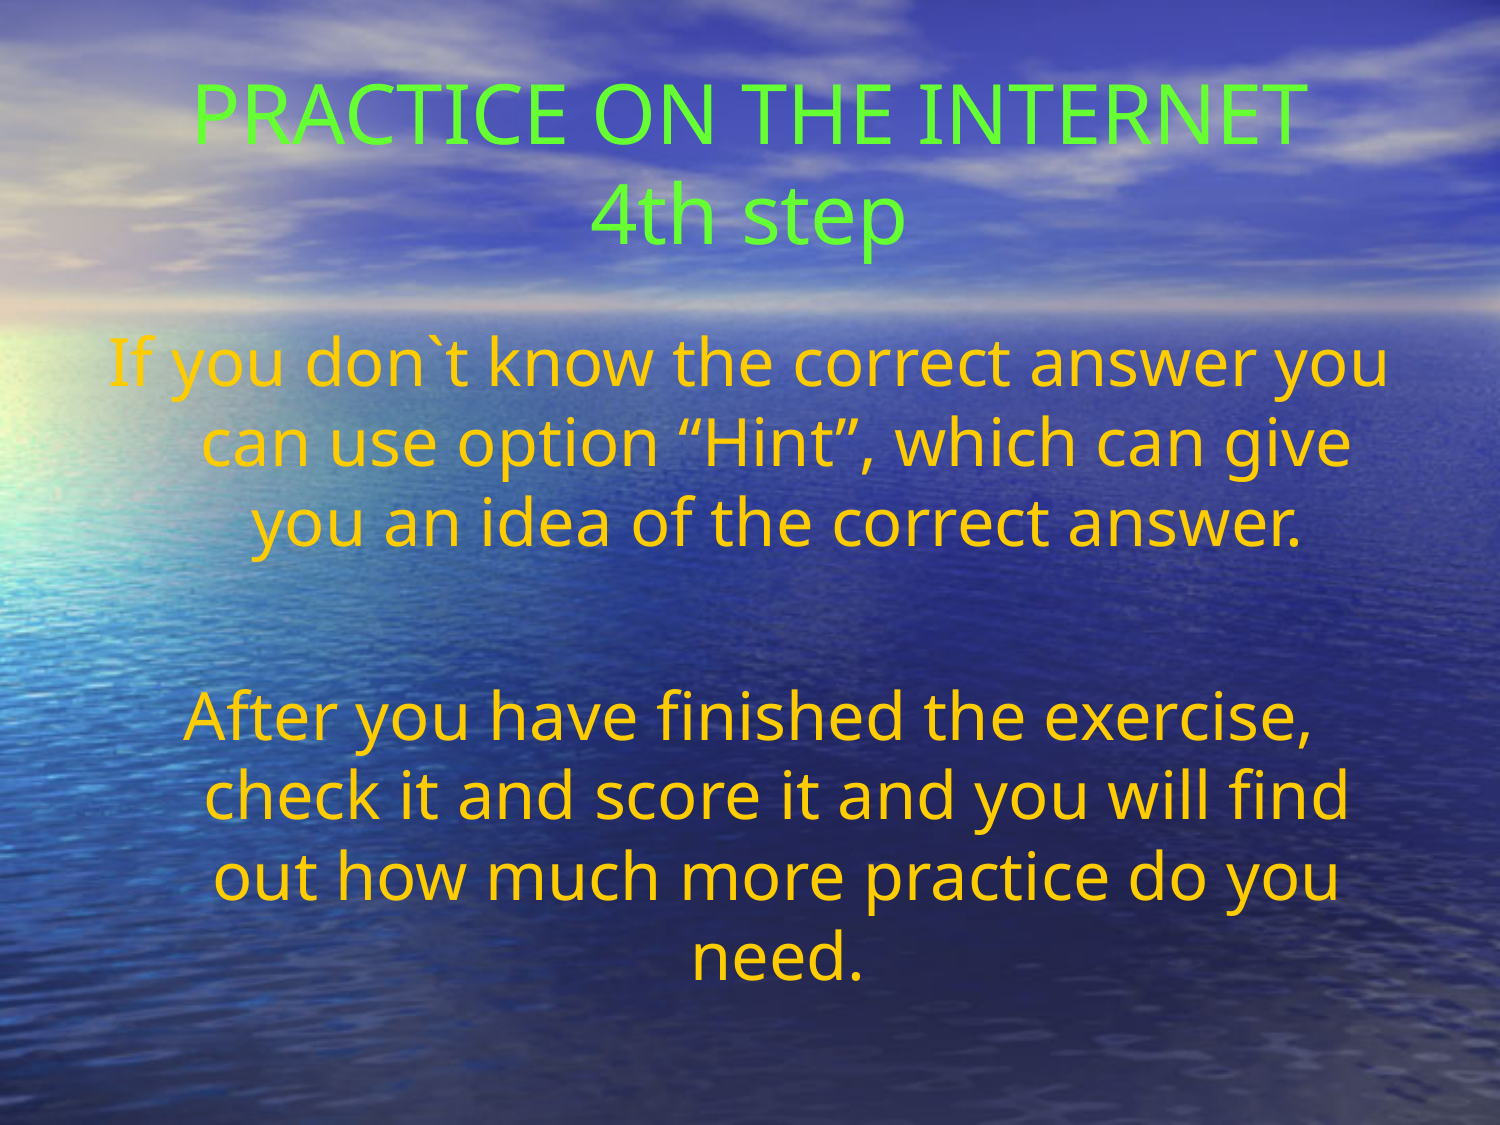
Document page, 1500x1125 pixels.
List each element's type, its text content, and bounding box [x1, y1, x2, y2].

title PRACTICE ON THE INTERNET 4th step [75, 47, 1425, 275]
picture [0, 0, 1500, 1125]
list If you don`t know the correct answer you can use option “Hint”, which can give you an idea of the correct answer. After you have finished the exercise, check it and score it and you will find out how much more practice do you need. [75, 312, 1425, 988]
